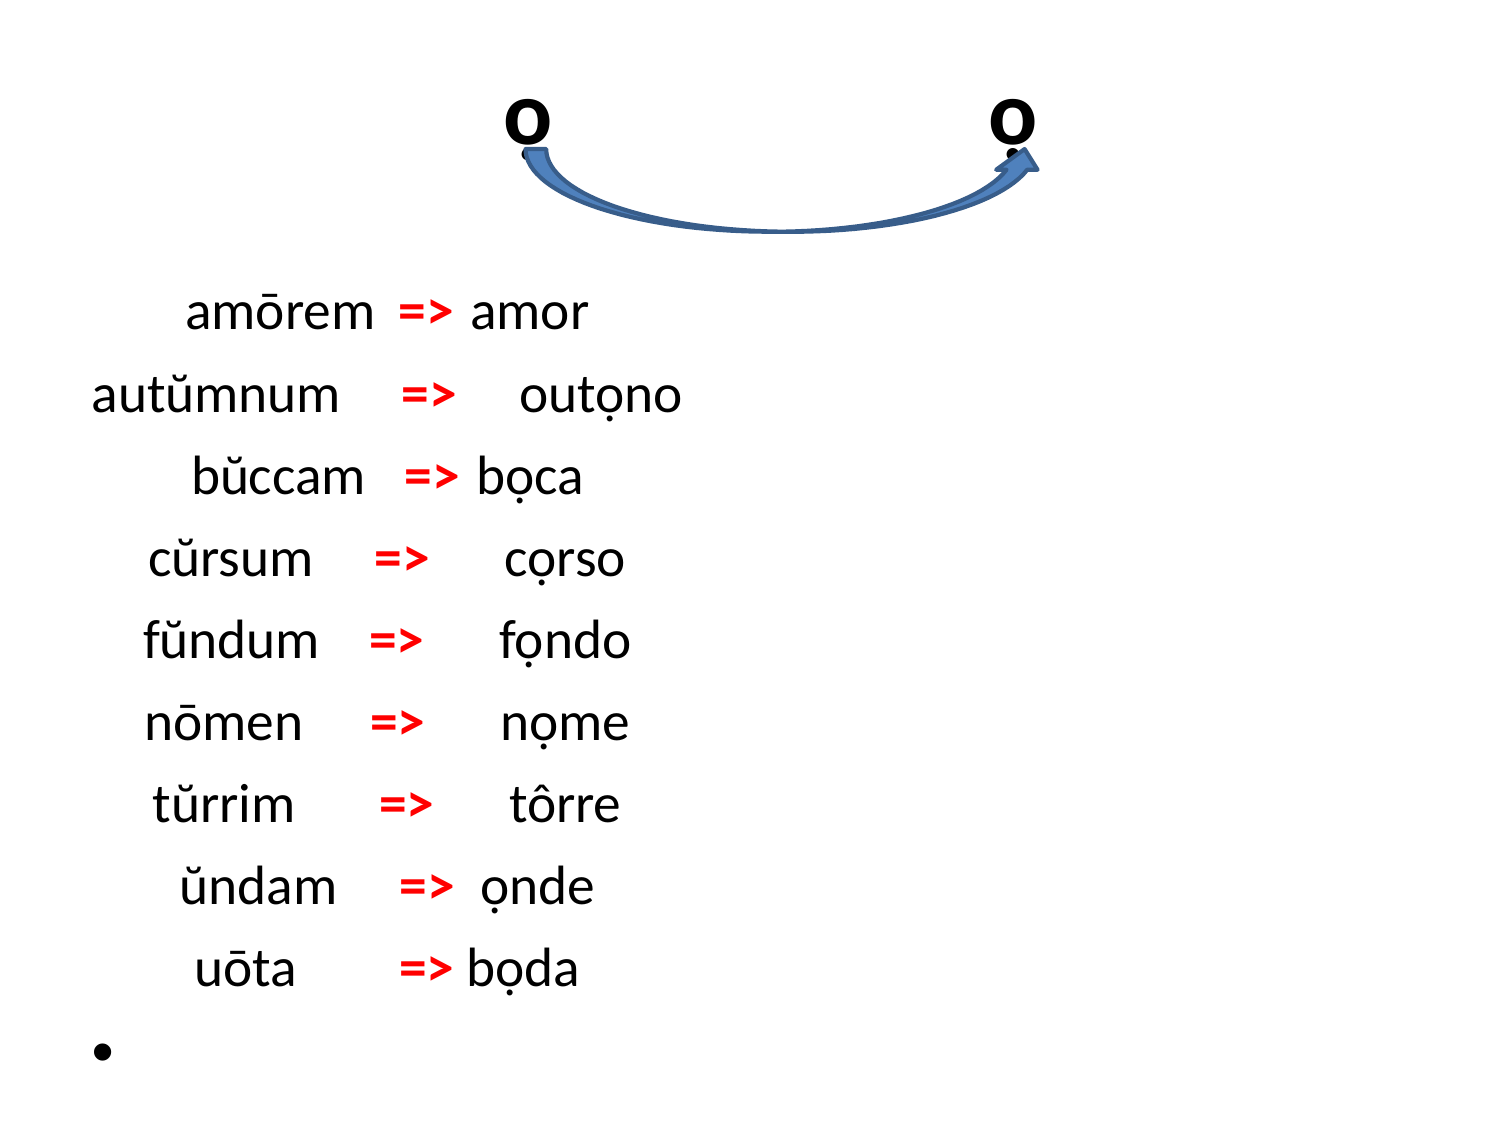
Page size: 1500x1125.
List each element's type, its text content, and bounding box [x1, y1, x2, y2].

text_box [525, 149, 1038, 232]
title ọ ọ [75, 45, 1426, 233]
list amōrem => amor autŭmnum => outọno bŭccam => bọca cŭrsum => cọrso fŭndum => fọndo nōmen => nọme tŭrrim => tôrre ŭndam => ọnde uōta => bọda [76, 267, 1427, 1010]
